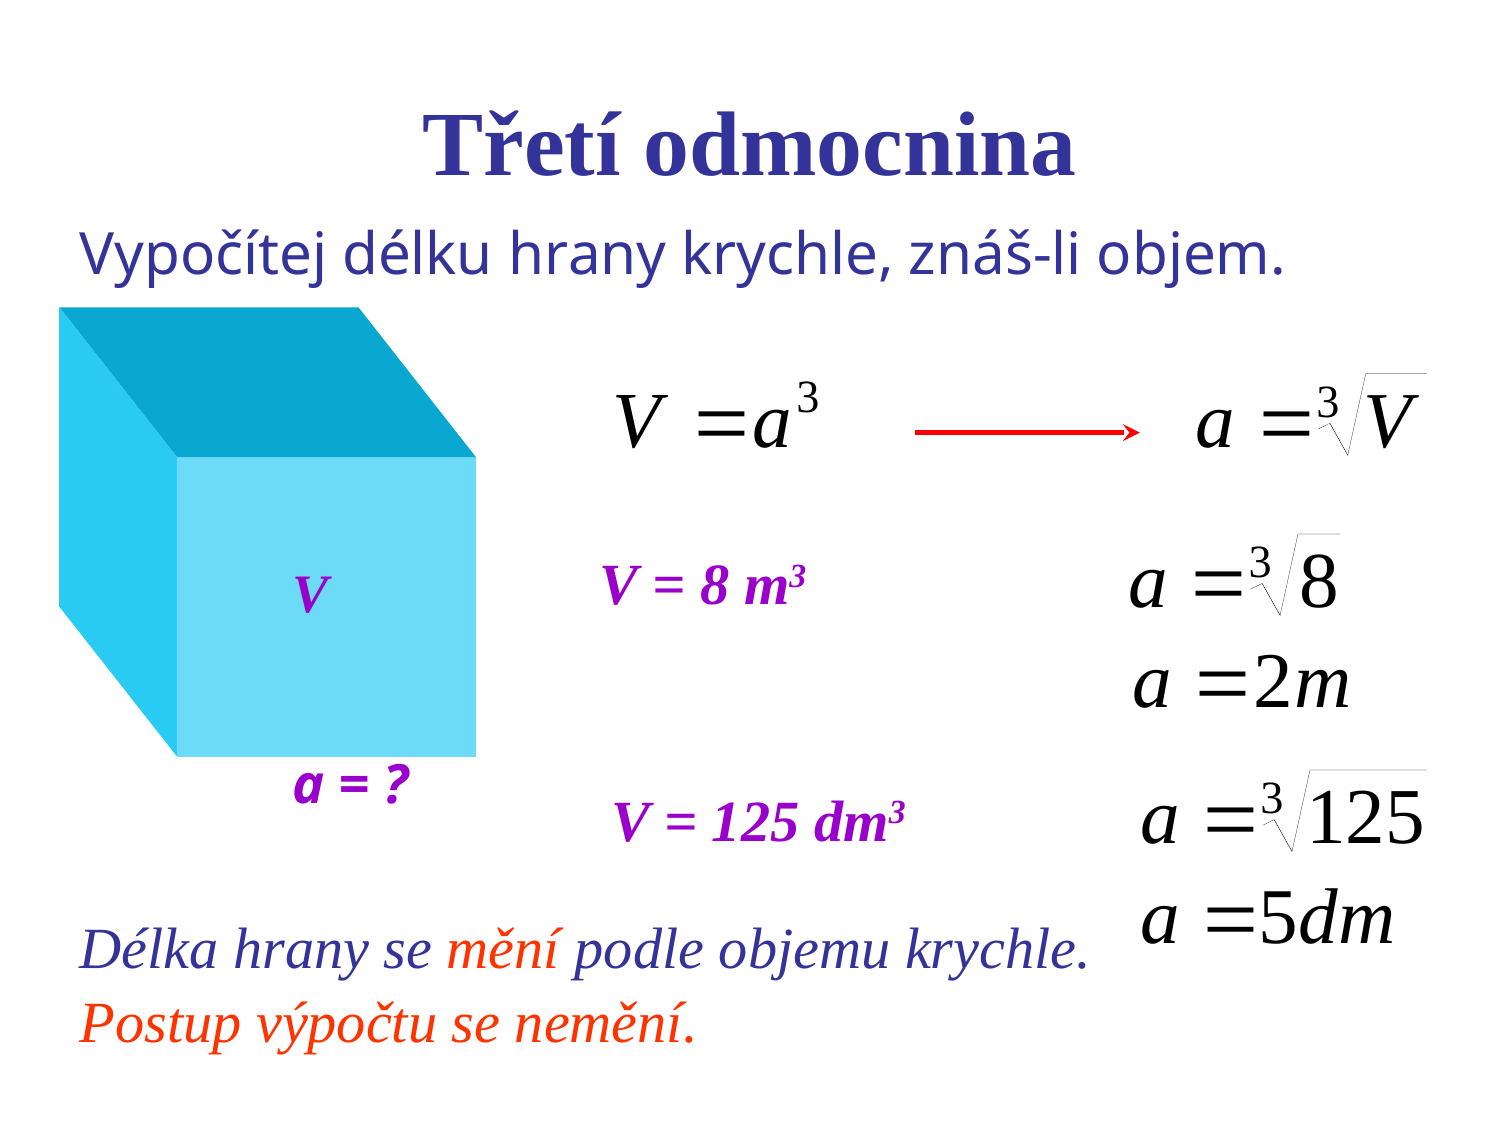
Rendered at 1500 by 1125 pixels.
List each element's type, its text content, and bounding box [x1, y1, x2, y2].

text_box V = 125 dm3 [596, 774, 951, 861]
picture [54, 302, 483, 764]
text_box Délka hrany se mění podle objemu krychle. [64, 902, 1436, 976]
text_box V [277, 550, 373, 632]
chart [1116, 515, 1365, 728]
text_box V = 8 m3 [584, 538, 869, 625]
title Třetí odmocnina [75, 45, 1426, 208]
text_box Postup výpočtu se nemění. [64, 976, 1436, 1062]
text_box Vypočítej délku hrany krychle, znáš-li objem. [64, 208, 1436, 294]
chart [608, 361, 833, 468]
text_box a = ? [277, 764, 455, 823]
chart [1128, 751, 1445, 902]
chart [1183, 355, 1442, 474]
